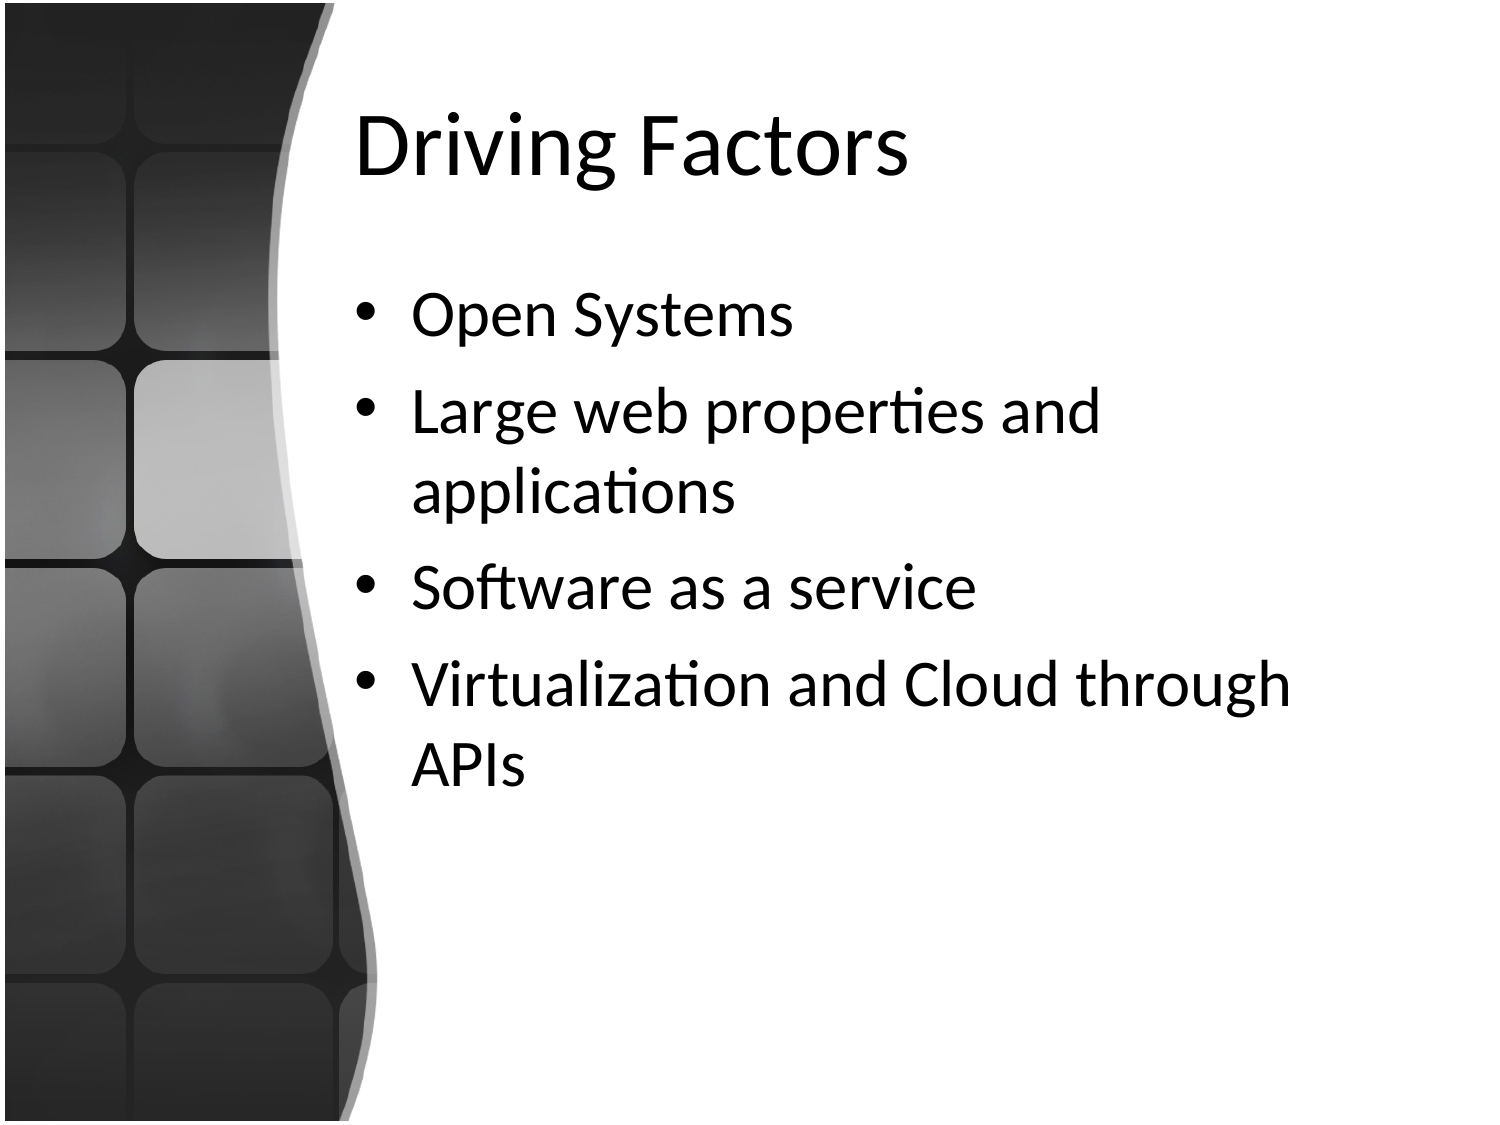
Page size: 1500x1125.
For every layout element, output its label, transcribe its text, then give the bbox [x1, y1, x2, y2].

title Driving Factors [339, 45, 1425, 233]
list Open Systems Large web properties and applications Software as a service Virtualization and Cloud through APIs [339, 262, 1425, 1006]
picture [0, 0, 1500, 1125]
